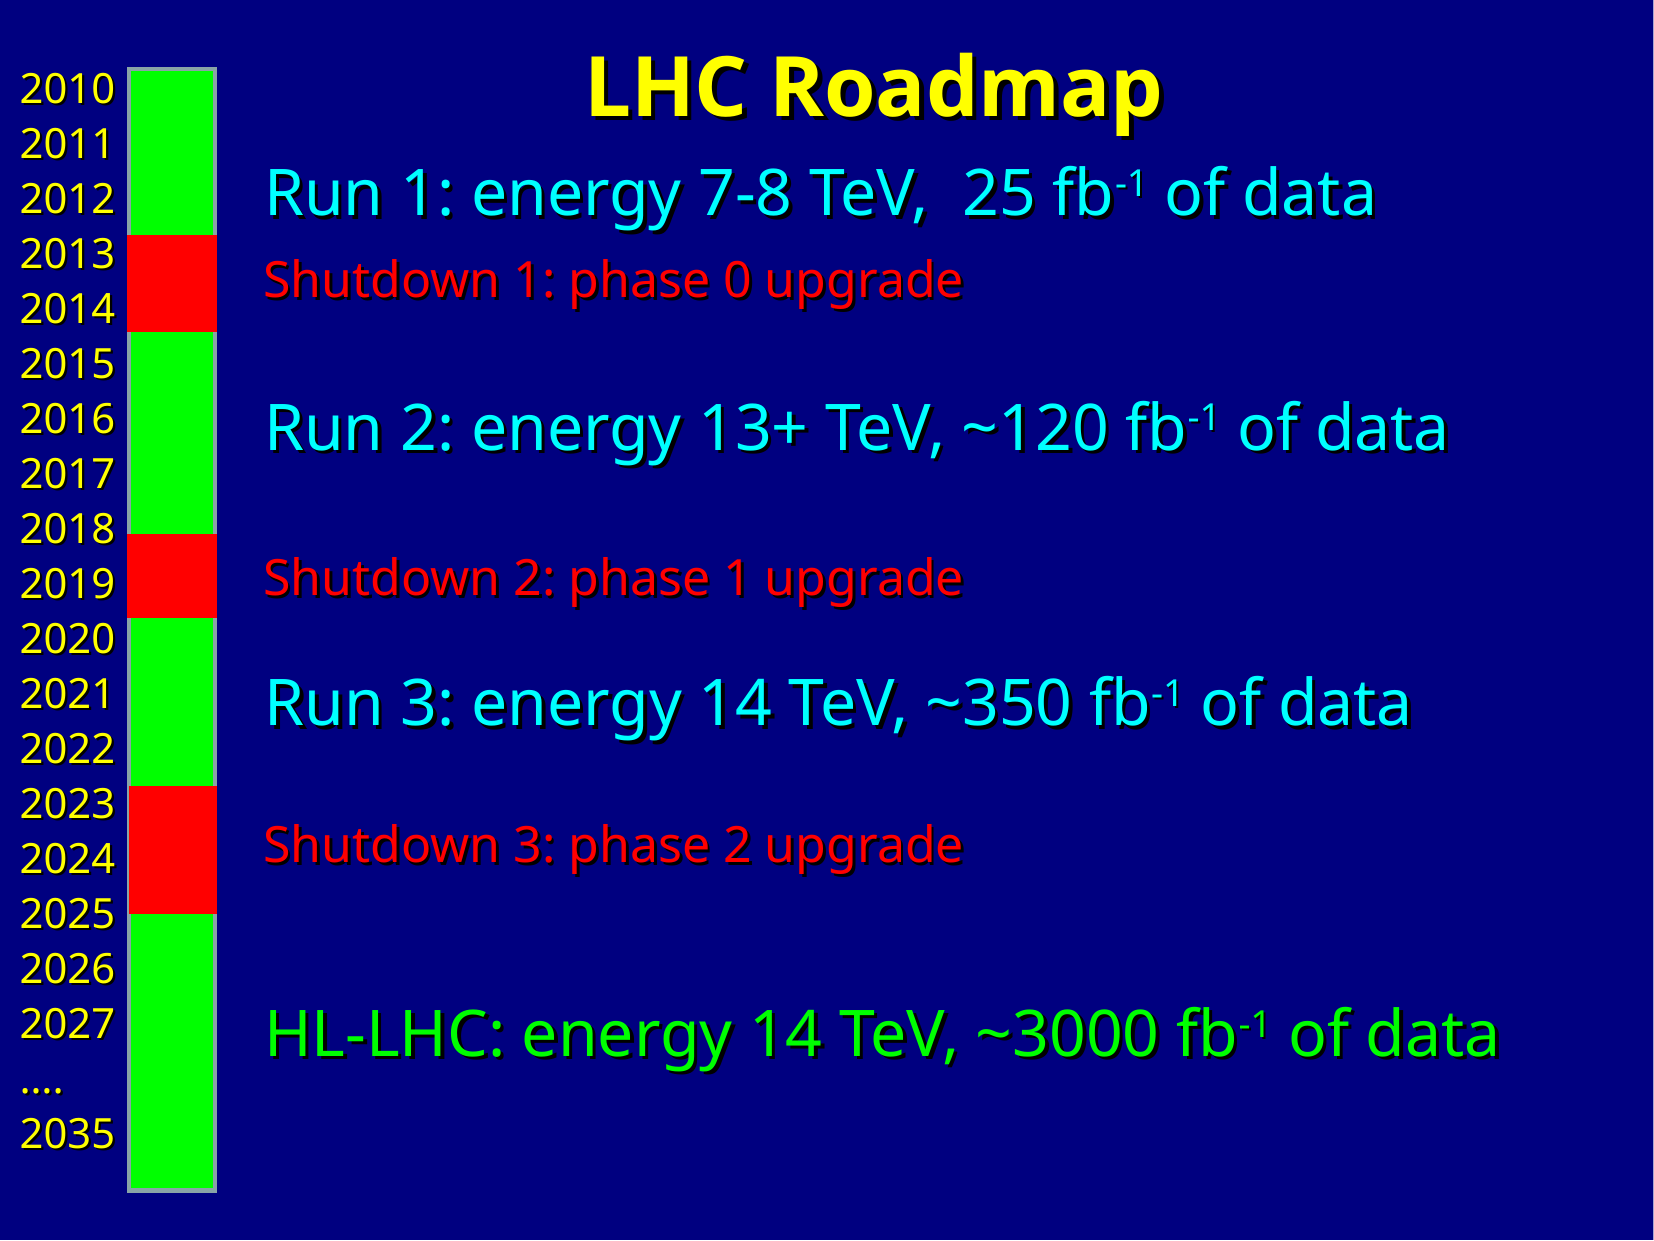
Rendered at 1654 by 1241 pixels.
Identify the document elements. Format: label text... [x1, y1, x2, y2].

text_box Run 3: energy 14 TeV, ~350 fb-1 of data [249, 661, 1414, 739]
text_box Shutdown 1: phase 0 upgrade [248, 247, 1535, 309]
text_box Shutdown 3: phase 2 upgrade [248, 812, 1535, 874]
title LHC Roadmap [151, 0, 1597, 166]
text_box Run 2: energy 13+ TeV, ~120 fb-1 of data [249, 385, 1654, 464]
text_box HL-LHC: energy 14 TeV, ~3000 fb-1 of data [249, 992, 1654, 1070]
text_box Run 1: energy 7-8 TeV, 25 fb-1 of data [249, 151, 1654, 229]
text_box [129, 68, 216, 1191]
text_box 2010 2011 2012 2013 2014 2015 2016 2017 2018 2019 2020 2021 2022 2023 2024 2025 2026 2027 …. 2035 [4, 56, 116, 1157]
text_box Shutdown 2: phase 1 upgrade [248, 545, 1535, 606]
